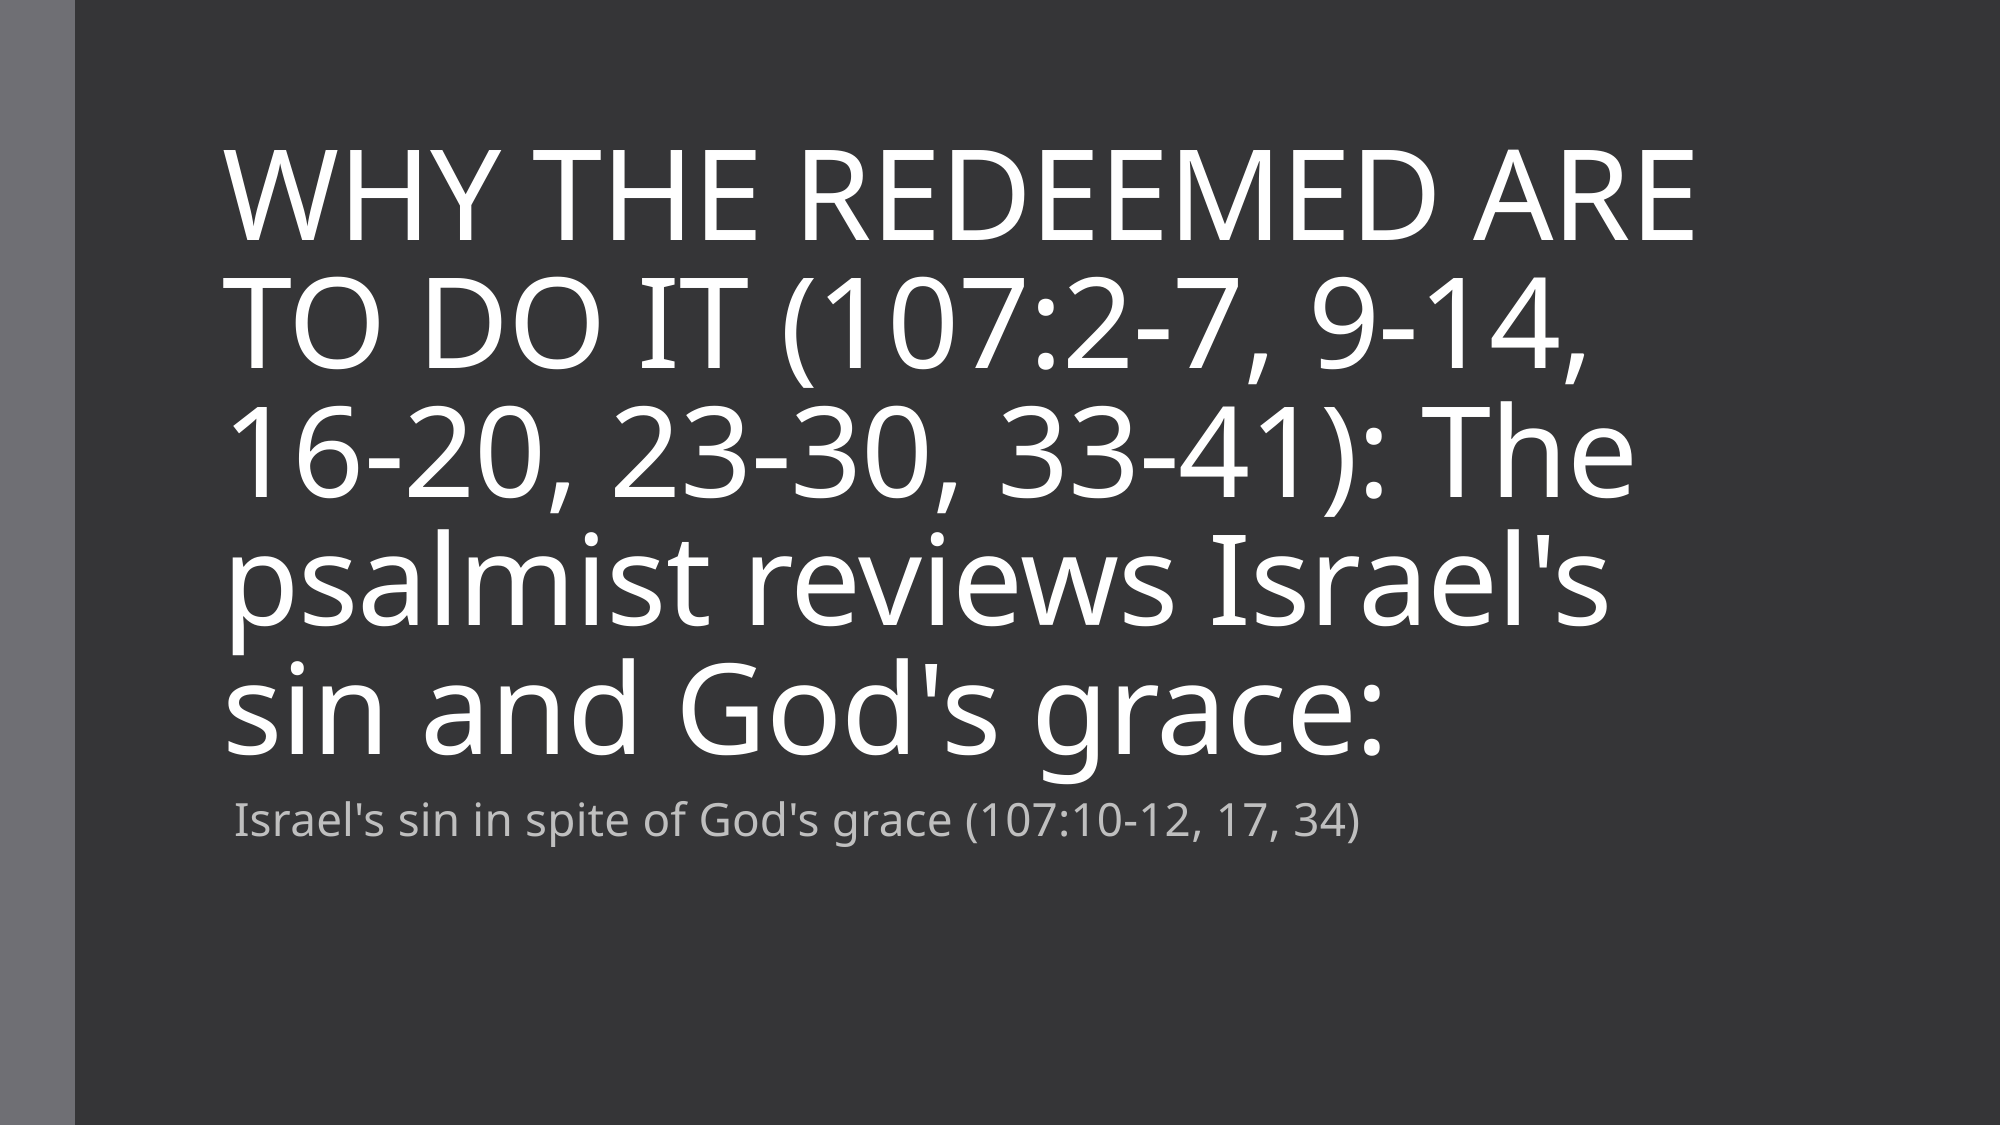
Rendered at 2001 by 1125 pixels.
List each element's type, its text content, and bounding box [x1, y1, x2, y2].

title WHY THE REDEEMED ARE TO DO IT (107:2-7, 9-14, 16-20, 23-30, 33-41): The psalmist reviews Israel's sin and God's grace: [206, 124, 1752, 787]
subtitle Israel's sin in spite of God's grace (107:10-12, 17, 34) [206, 787, 1752, 1066]
